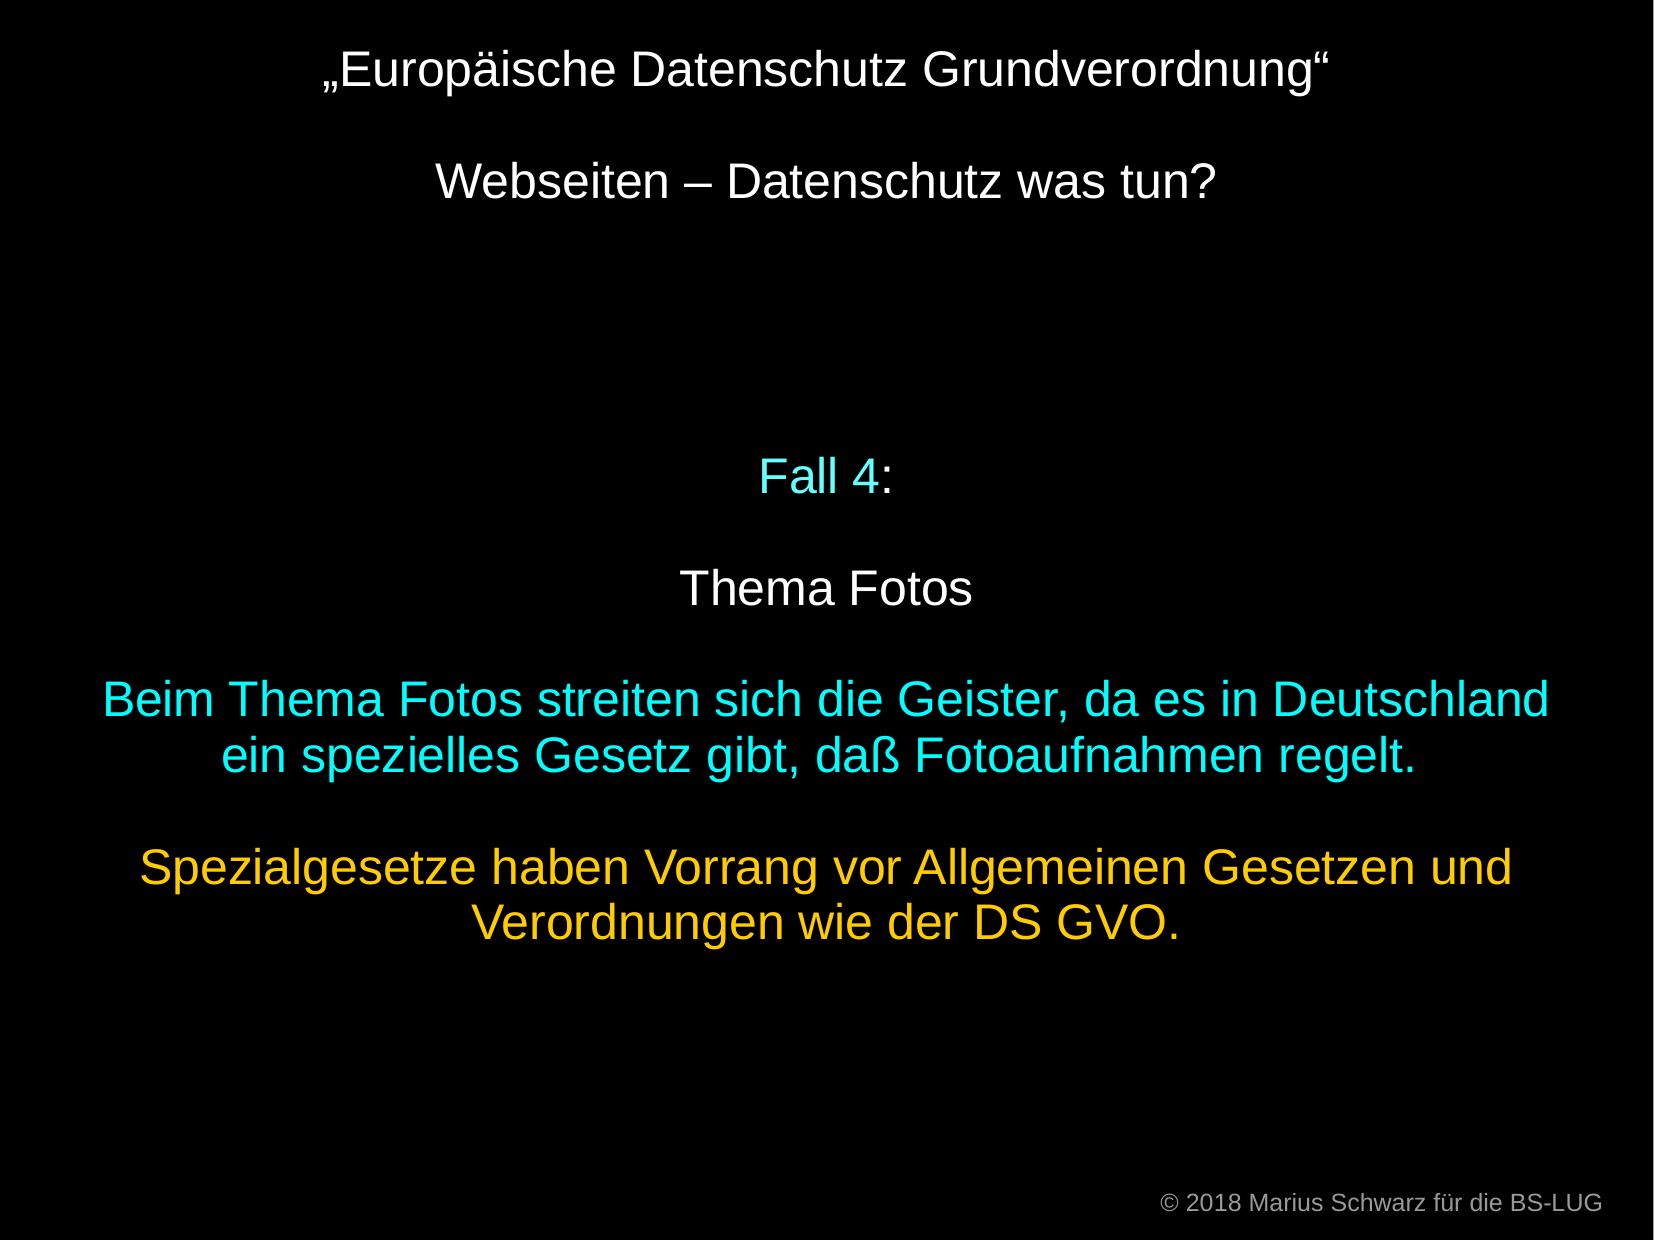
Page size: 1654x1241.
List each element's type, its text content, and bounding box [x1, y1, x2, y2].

text_box Fall 4: Thema Fotos Beim Thema Fotos streiten sich die Geister, da es in Deutschland ein spezielles Gesetz gibt, daß Fotoaufnahmen regelt. Spezialgesetze haben Vorrang vor Allgemeinen Gesetzen und Verordnungen wie der DS GVO. [82, 290, 1571, 1109]
title „Europäische Datenschutz Grundverordnung“ Webseiten – Datenschutz was tun? [82, 41, 1571, 209]
text_box © 2018 Marius Schwarz für die BS-LUG [1145, 1181, 1630, 1224]
